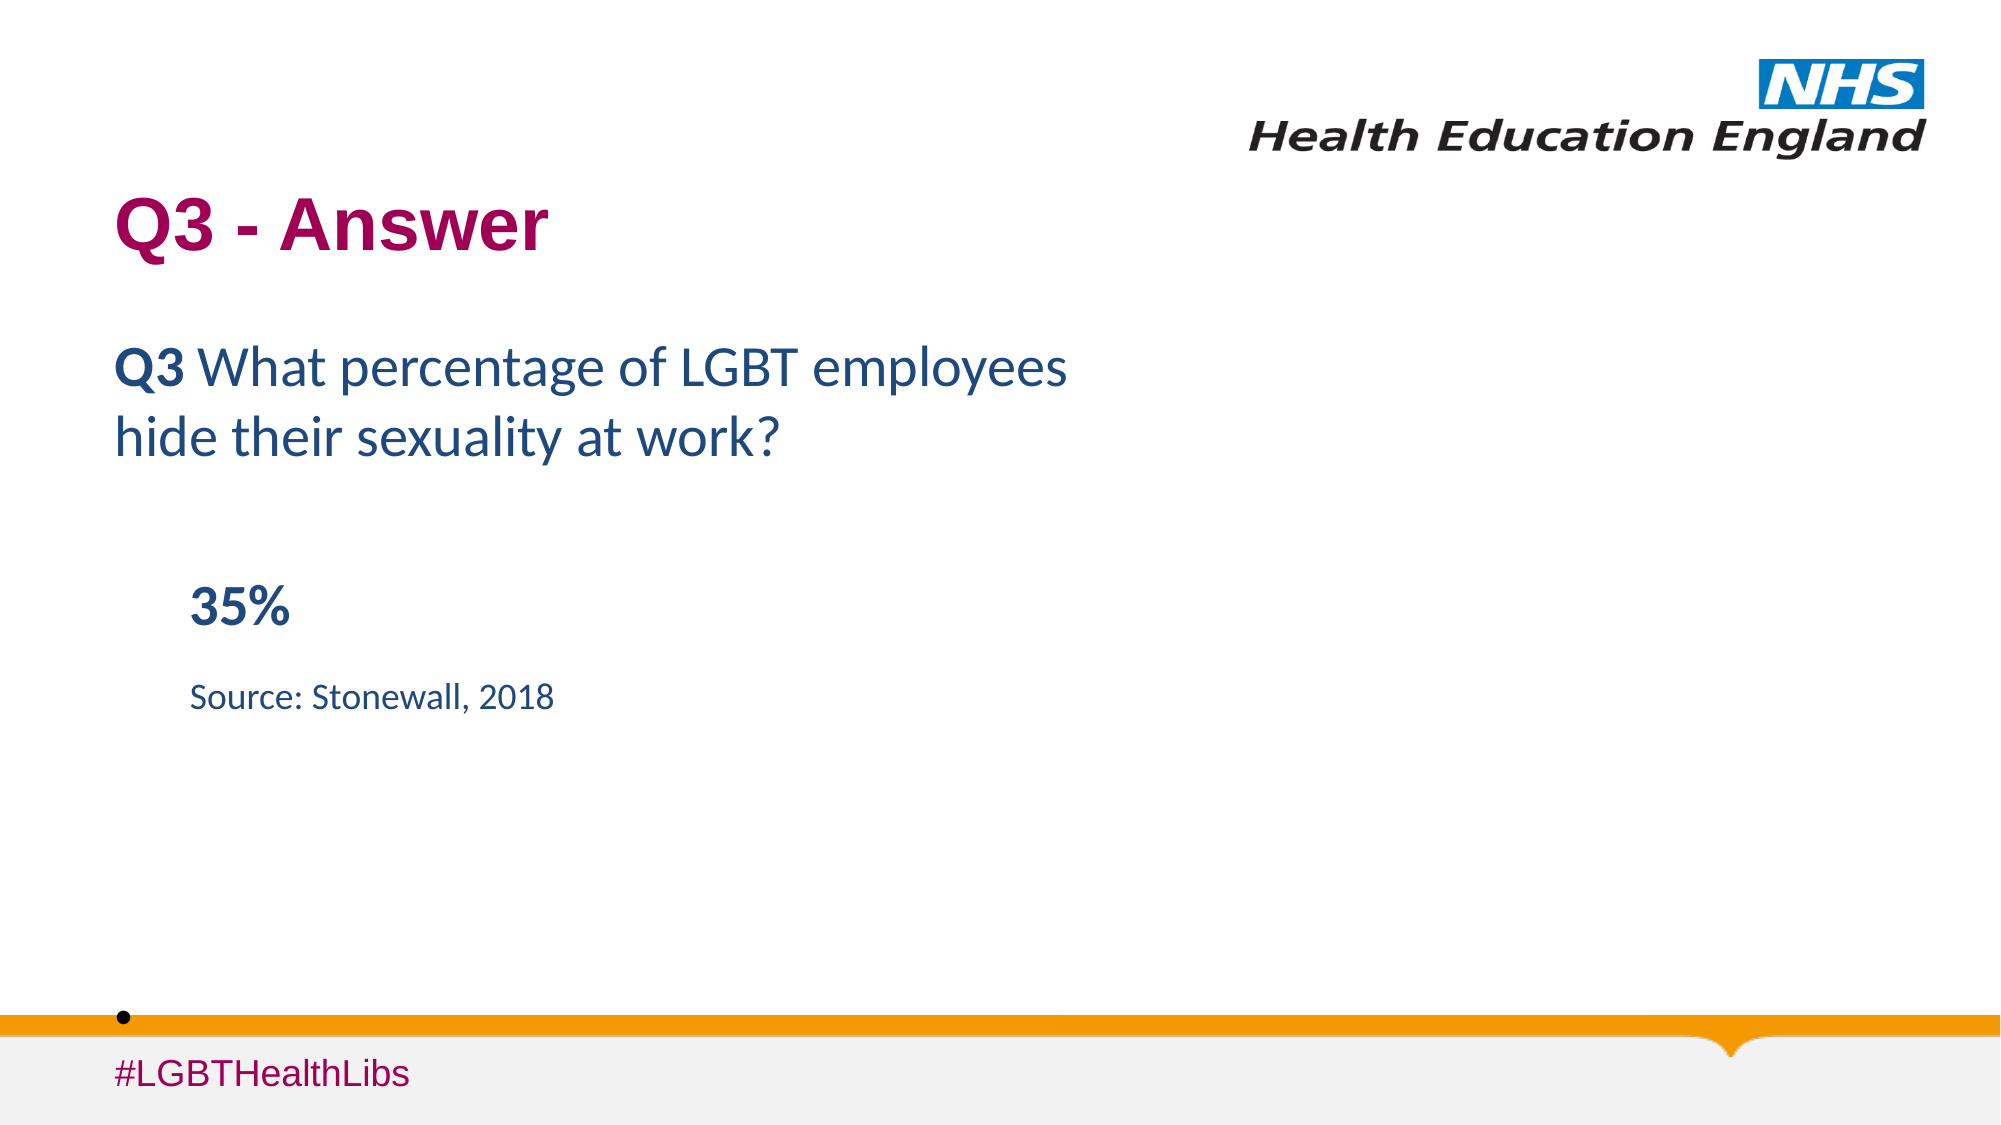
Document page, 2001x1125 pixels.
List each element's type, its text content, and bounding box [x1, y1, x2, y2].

list Q3 What percentage of LGBT employees hide their sexuality at work? 35% Source: Stonewall, 2018 [99, 320, 1851, 932]
title Q3 - Answer [99, 168, 1801, 280]
text_box #LGBTHealthLibs [99, 1041, 510, 1103]
